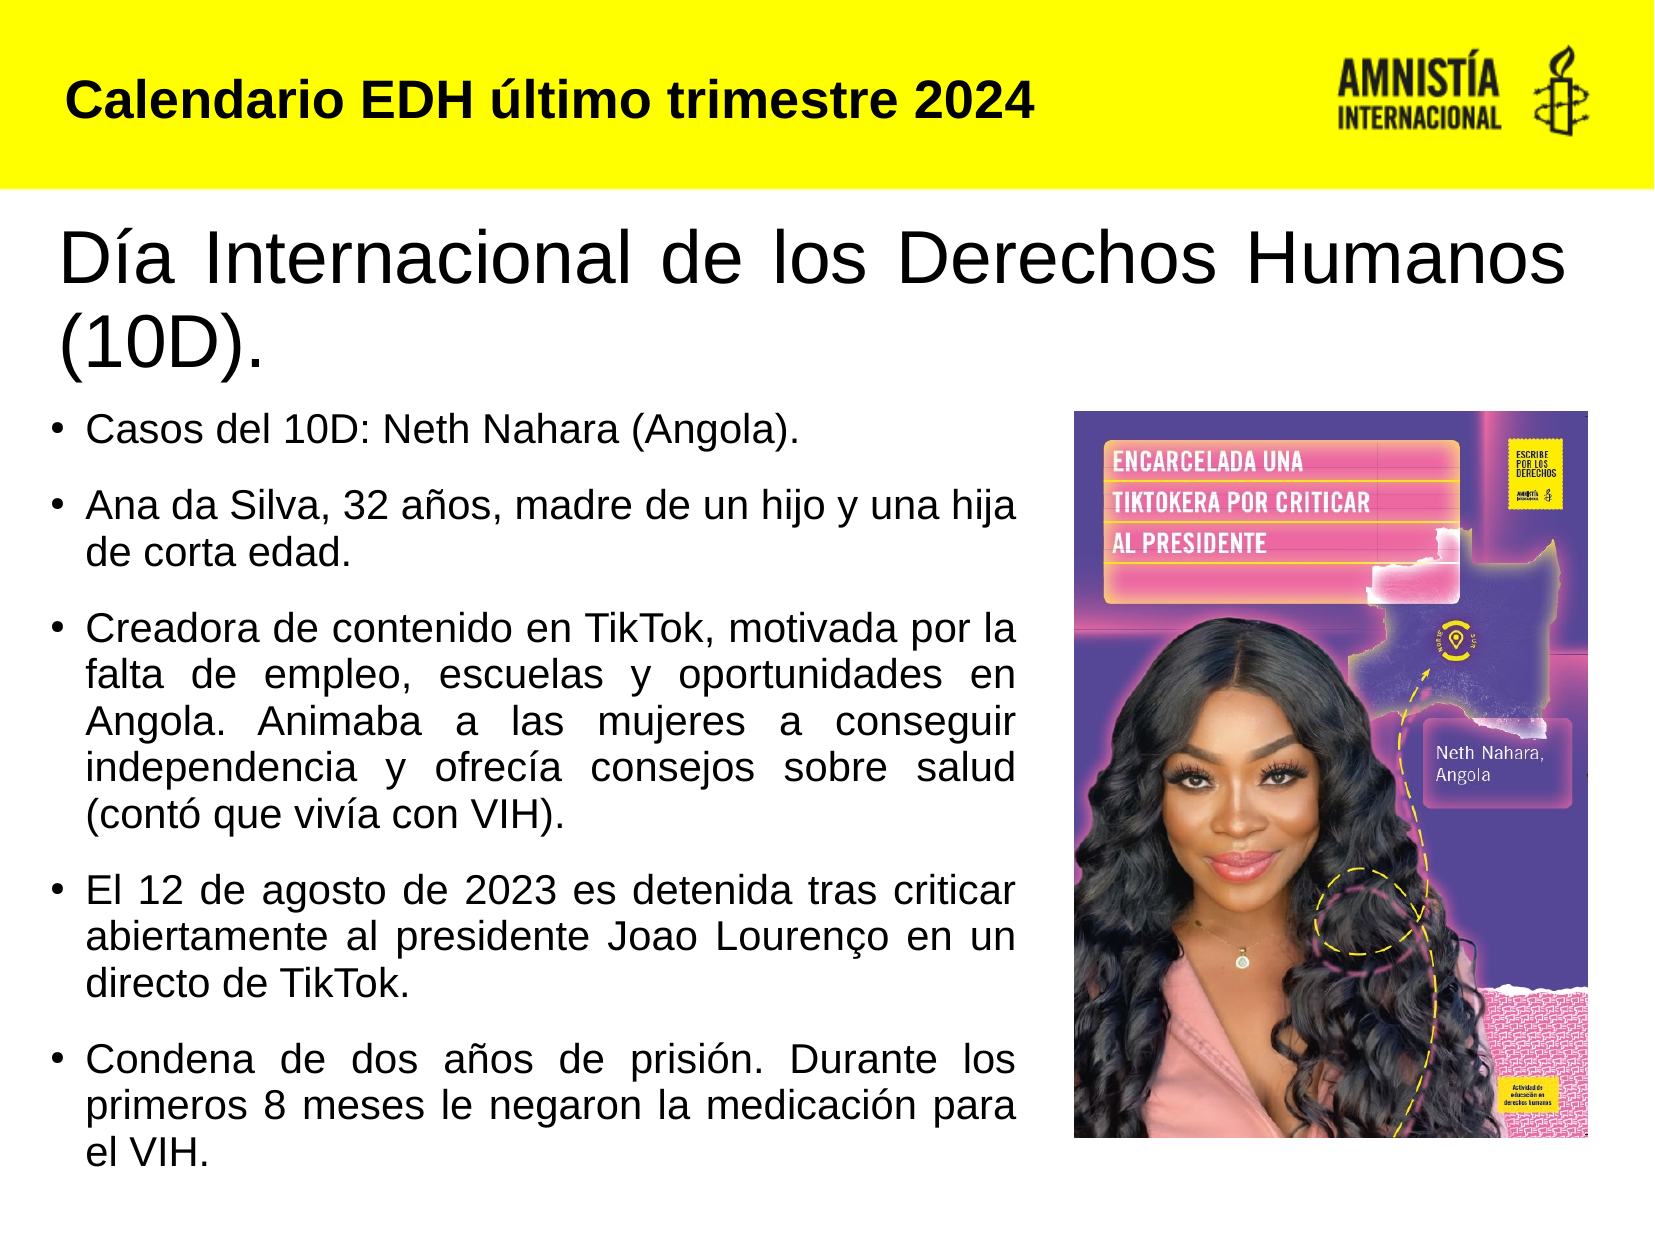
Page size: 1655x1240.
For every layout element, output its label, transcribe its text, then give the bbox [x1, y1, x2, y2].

title Día Internacional de los Derechos Humanos (10D). [58, 212, 1569, 388]
subtitle Casos del 10D: Neth Nahara (Angola). Ana da Silva, 32 años, madre de un hijo y una hija de corta edad. Creadora de contenido en TikTok, motivada por la falta de empleo, escuelas y oportunidades en Angola. Animaba a las mujeres a conseguir independencia y ofrecía consejos sobre salud (contó que vivía con VIH). El 12 de agosto de 2023 es detenida tras criticar abiertamente al presidente Joao Lourenço en un directo de TikTok. Condena de dos años de prisión. Durante los primeros 8 meses le negaron la medicación para el VIH. [49, 406, 1017, 1213]
title Calendario EDH último trimestre 2024 [64, 12, 1263, 188]
picture [0, 0, 1655, 1240]
